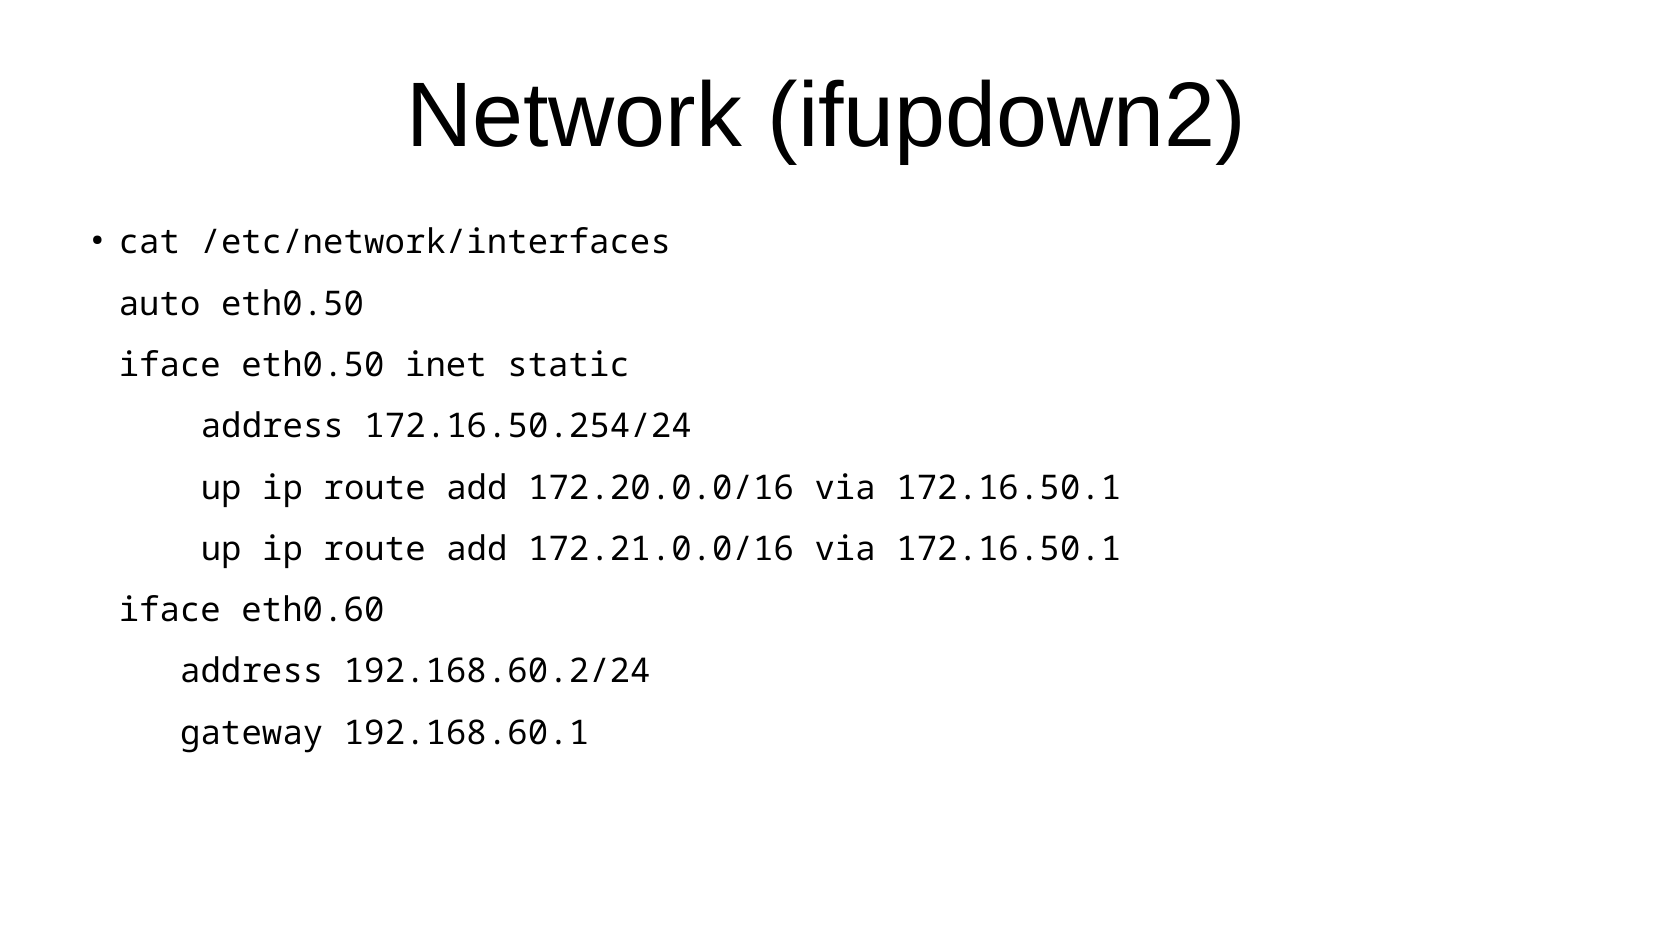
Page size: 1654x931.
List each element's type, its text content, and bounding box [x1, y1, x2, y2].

list cat /etc/network/interfaces auto eth0.50 iface eth0.50 inet static address 172.16.50.254/24 up ip route add 172.20.0.0/16 via 172.16.50.1 up ip route add 172.21.0.0/16 via 172.16.50.1 iface eth0.60 address 192.168.60.2/24 gateway 192.168.60.1 [82, 217, 1571, 758]
title Network (ifupdown2) [82, 37, 1571, 193]
